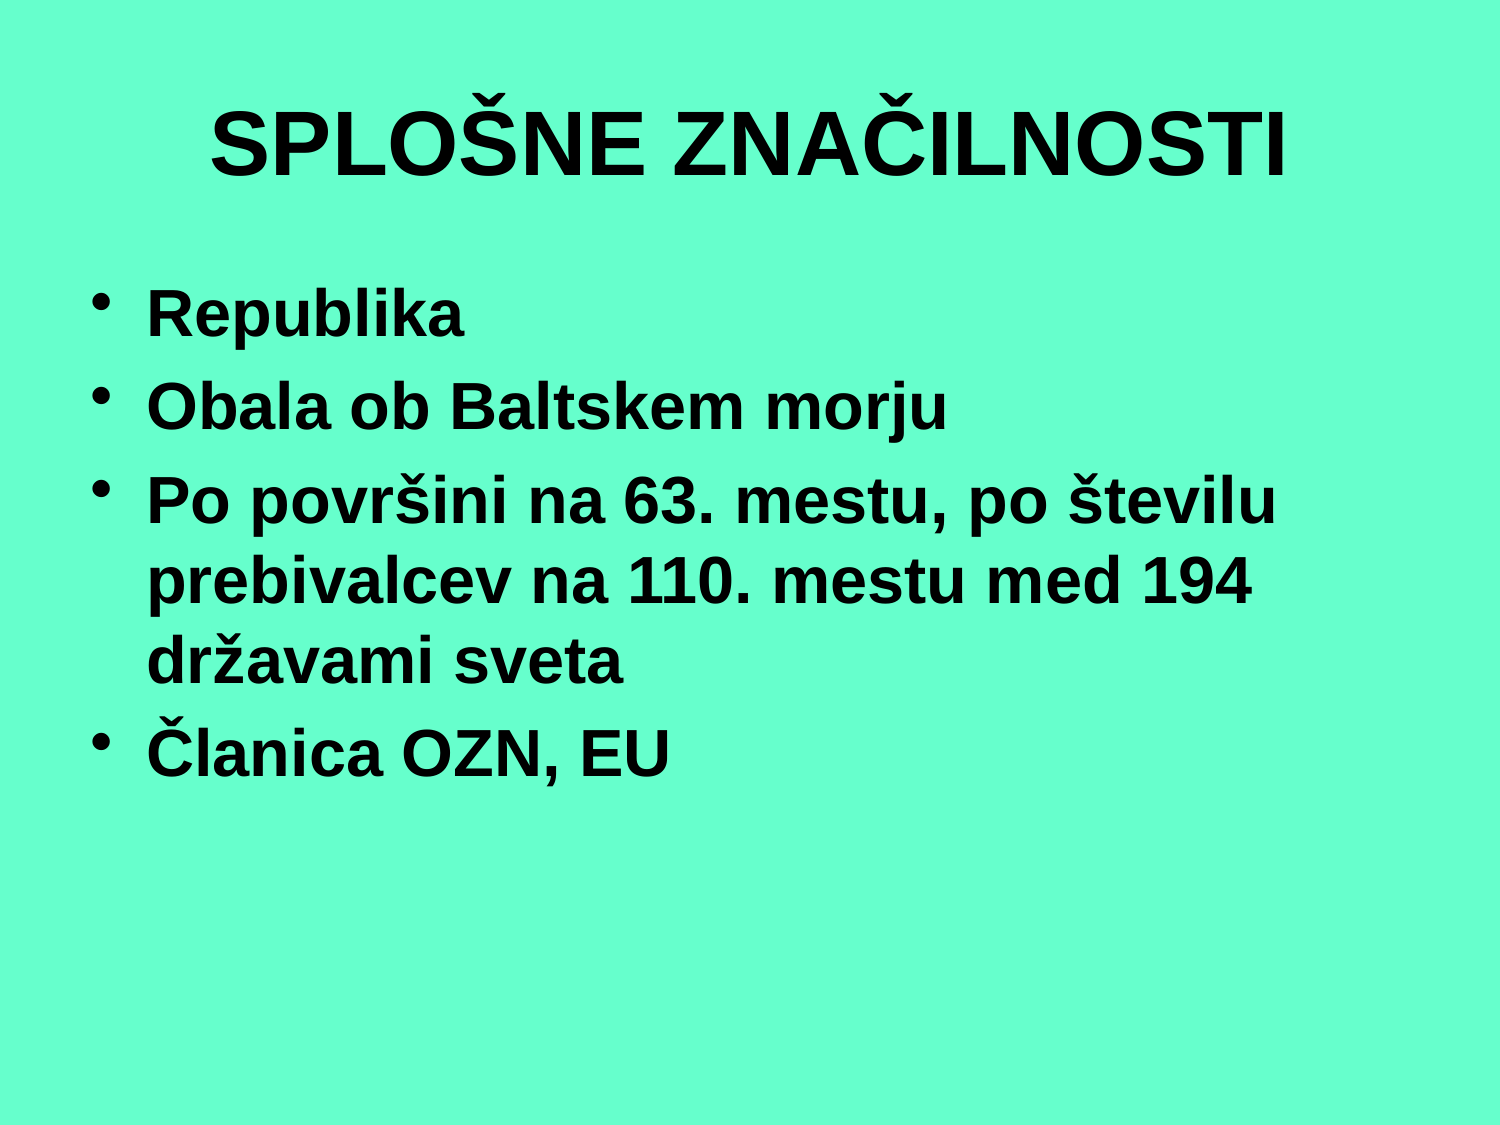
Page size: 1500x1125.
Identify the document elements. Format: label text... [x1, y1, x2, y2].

list Republika Obala ob Baltskem morju Po površini na 63. mestu, po številu prebivalcev na 110. mestu med 194 državami sveta Članica OZN, EU [75, 262, 1425, 1005]
title SPLOŠNE ZNAČILNOSTI [75, 45, 1425, 233]
